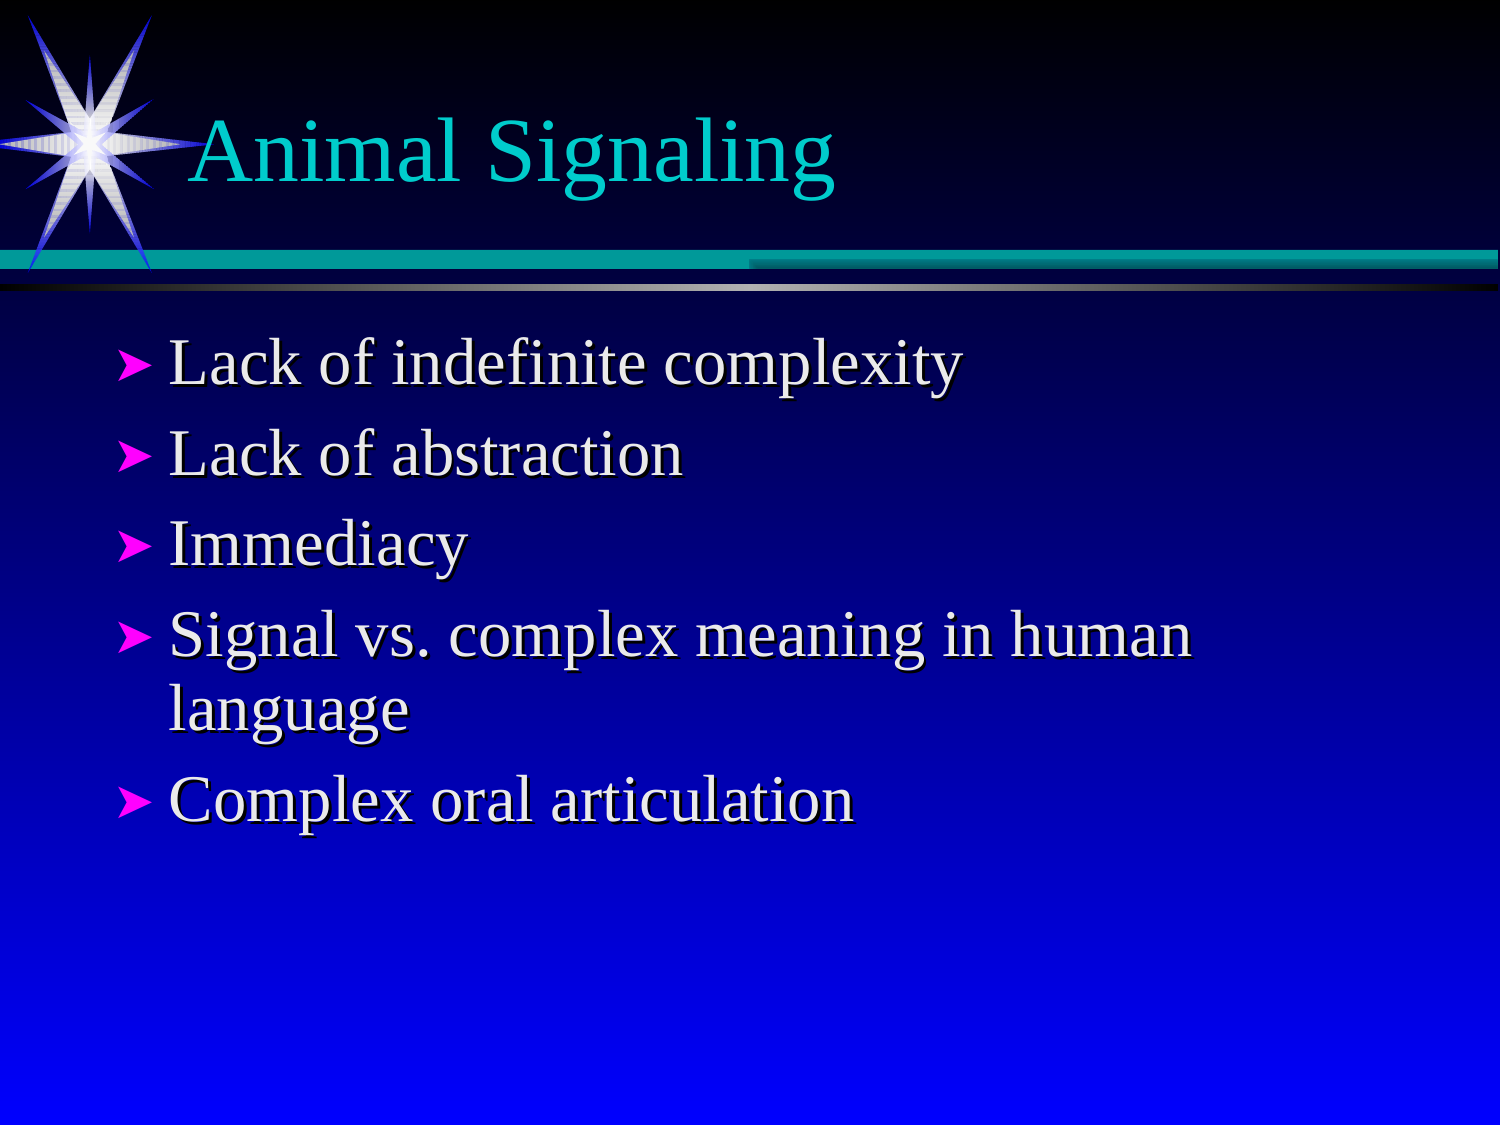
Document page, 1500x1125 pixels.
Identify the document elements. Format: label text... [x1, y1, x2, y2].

text_box æ [135, 37, 144, 42]
text_box æ [36, 246, 44, 251]
title Animal Signaling [187, 56, 1463, 244]
list Lack of indefinite complexity Lack of abstraction Immediacy Signal vs. complex meaning in human language Complex oral articulation [112, 324, 1388, 1001]
text_box æ [35, 37, 44, 42]
text_box æ [135, 246, 144, 251]
